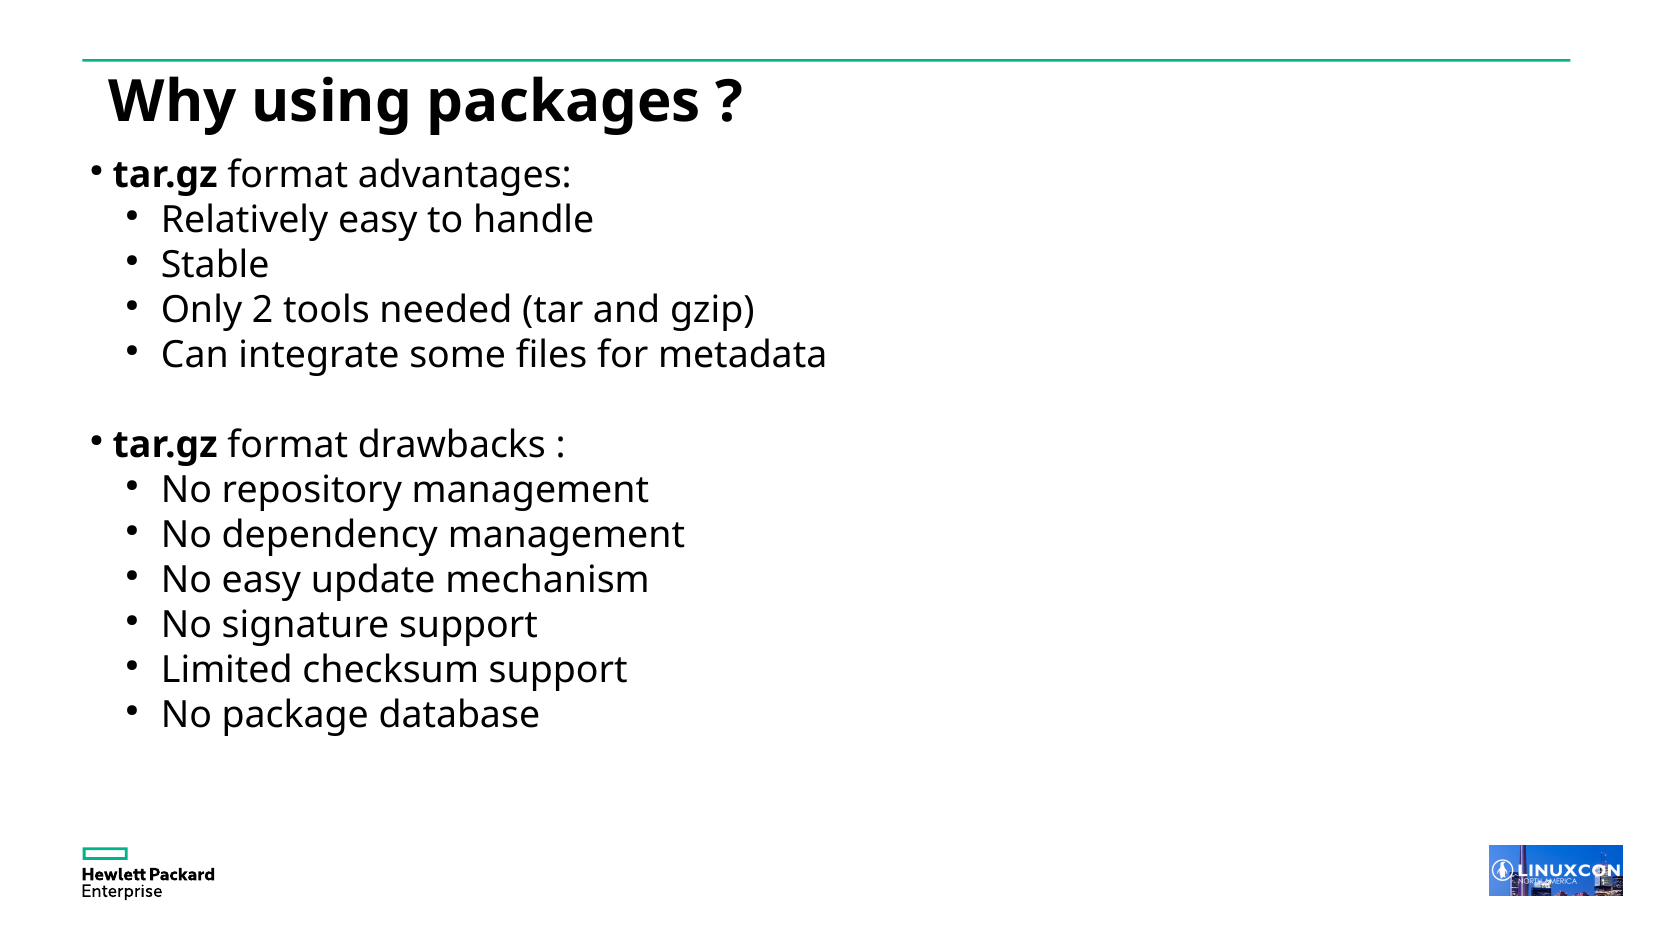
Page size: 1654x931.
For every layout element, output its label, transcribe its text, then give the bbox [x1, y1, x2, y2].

text_box tar.gz format advantages: Relatively easy to handle Stable Only 2 tools needed (tar and gzip) Can integrate some files for metadata tar.gz format drawbacks : No repository management No dependency management No easy update mechanism No signature support Limited checksum support No package database [78, 149, 1654, 882]
title Why using packages ? [97, 55, 1513, 133]
picture [1489, 882, 1623, 896]
